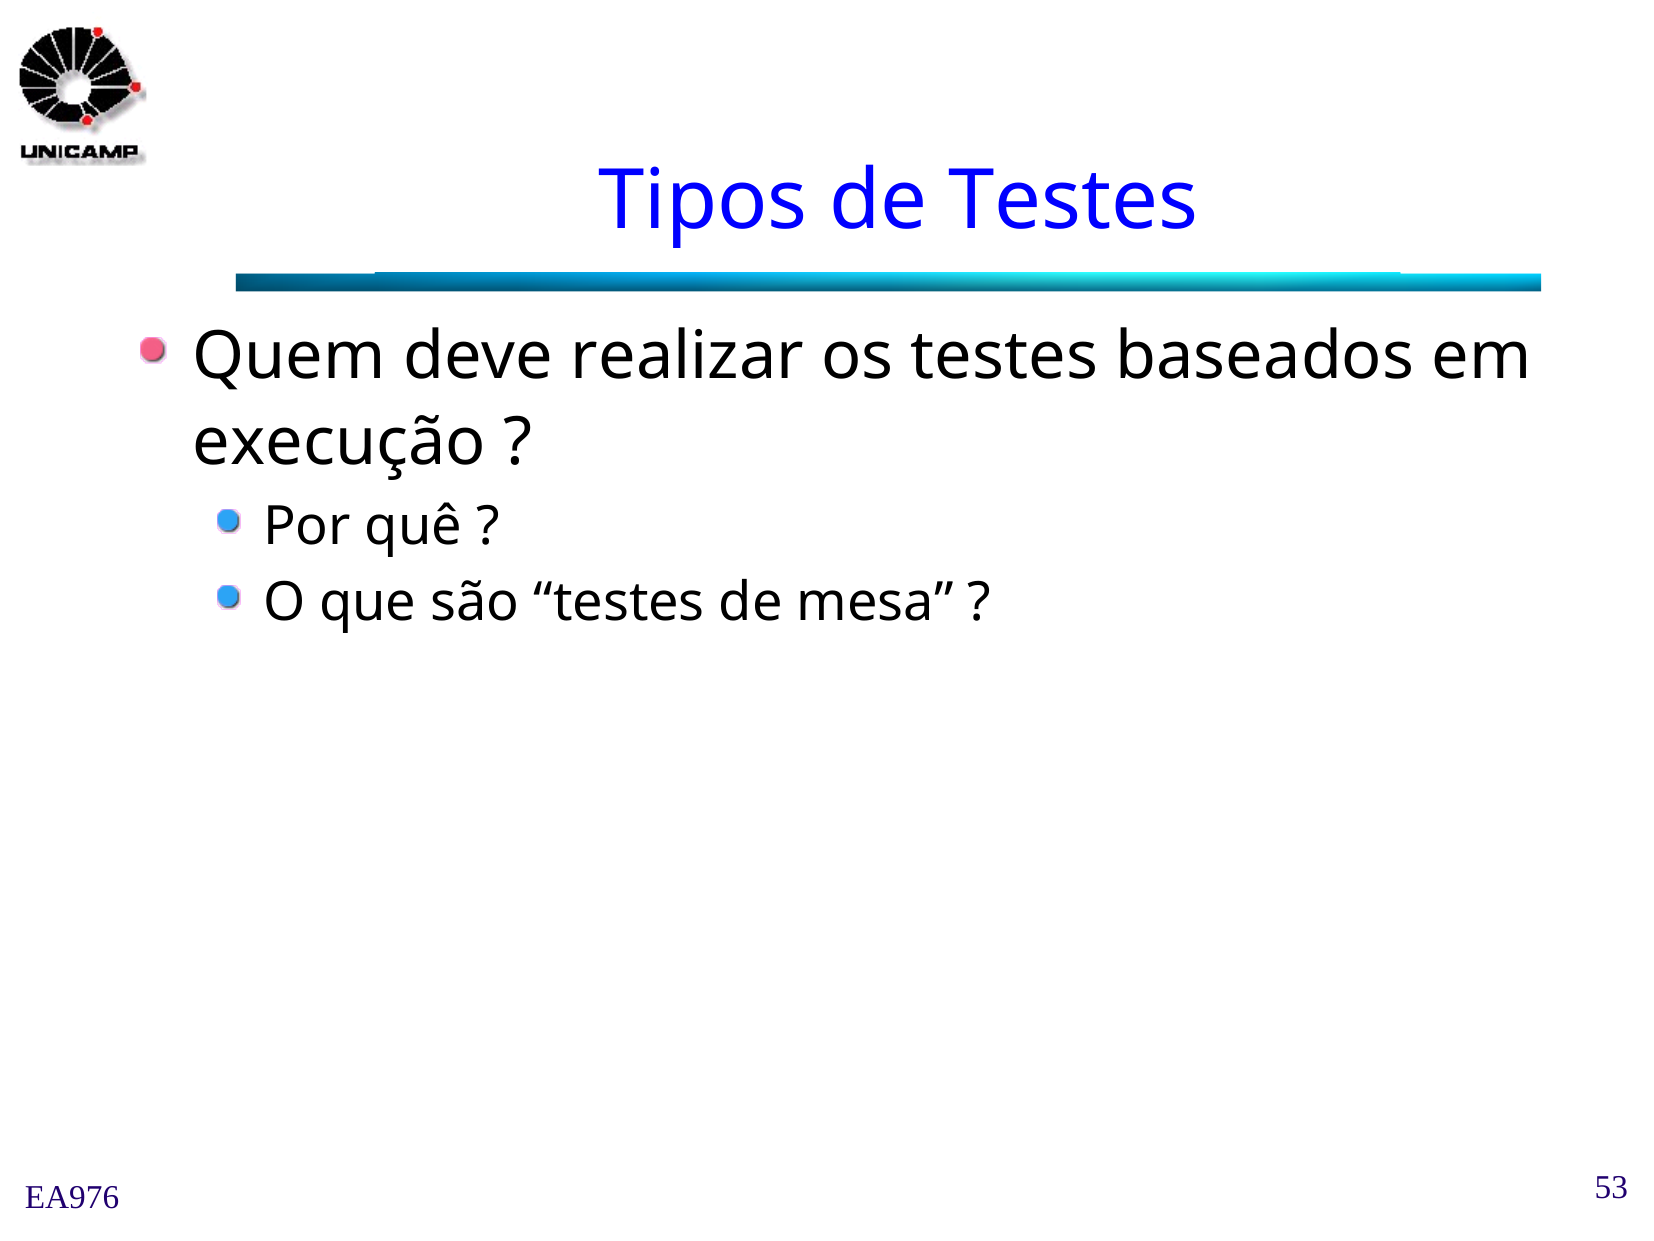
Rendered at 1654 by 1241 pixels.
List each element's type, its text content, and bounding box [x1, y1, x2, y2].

list Quem deve realizar os testes baseados em execução ? Por quê ? O que são “testes de mesa” ? [121, 309, 1534, 1182]
title Tipos de Testes [264, 57, 1534, 250]
picture [125, 272, 1654, 295]
